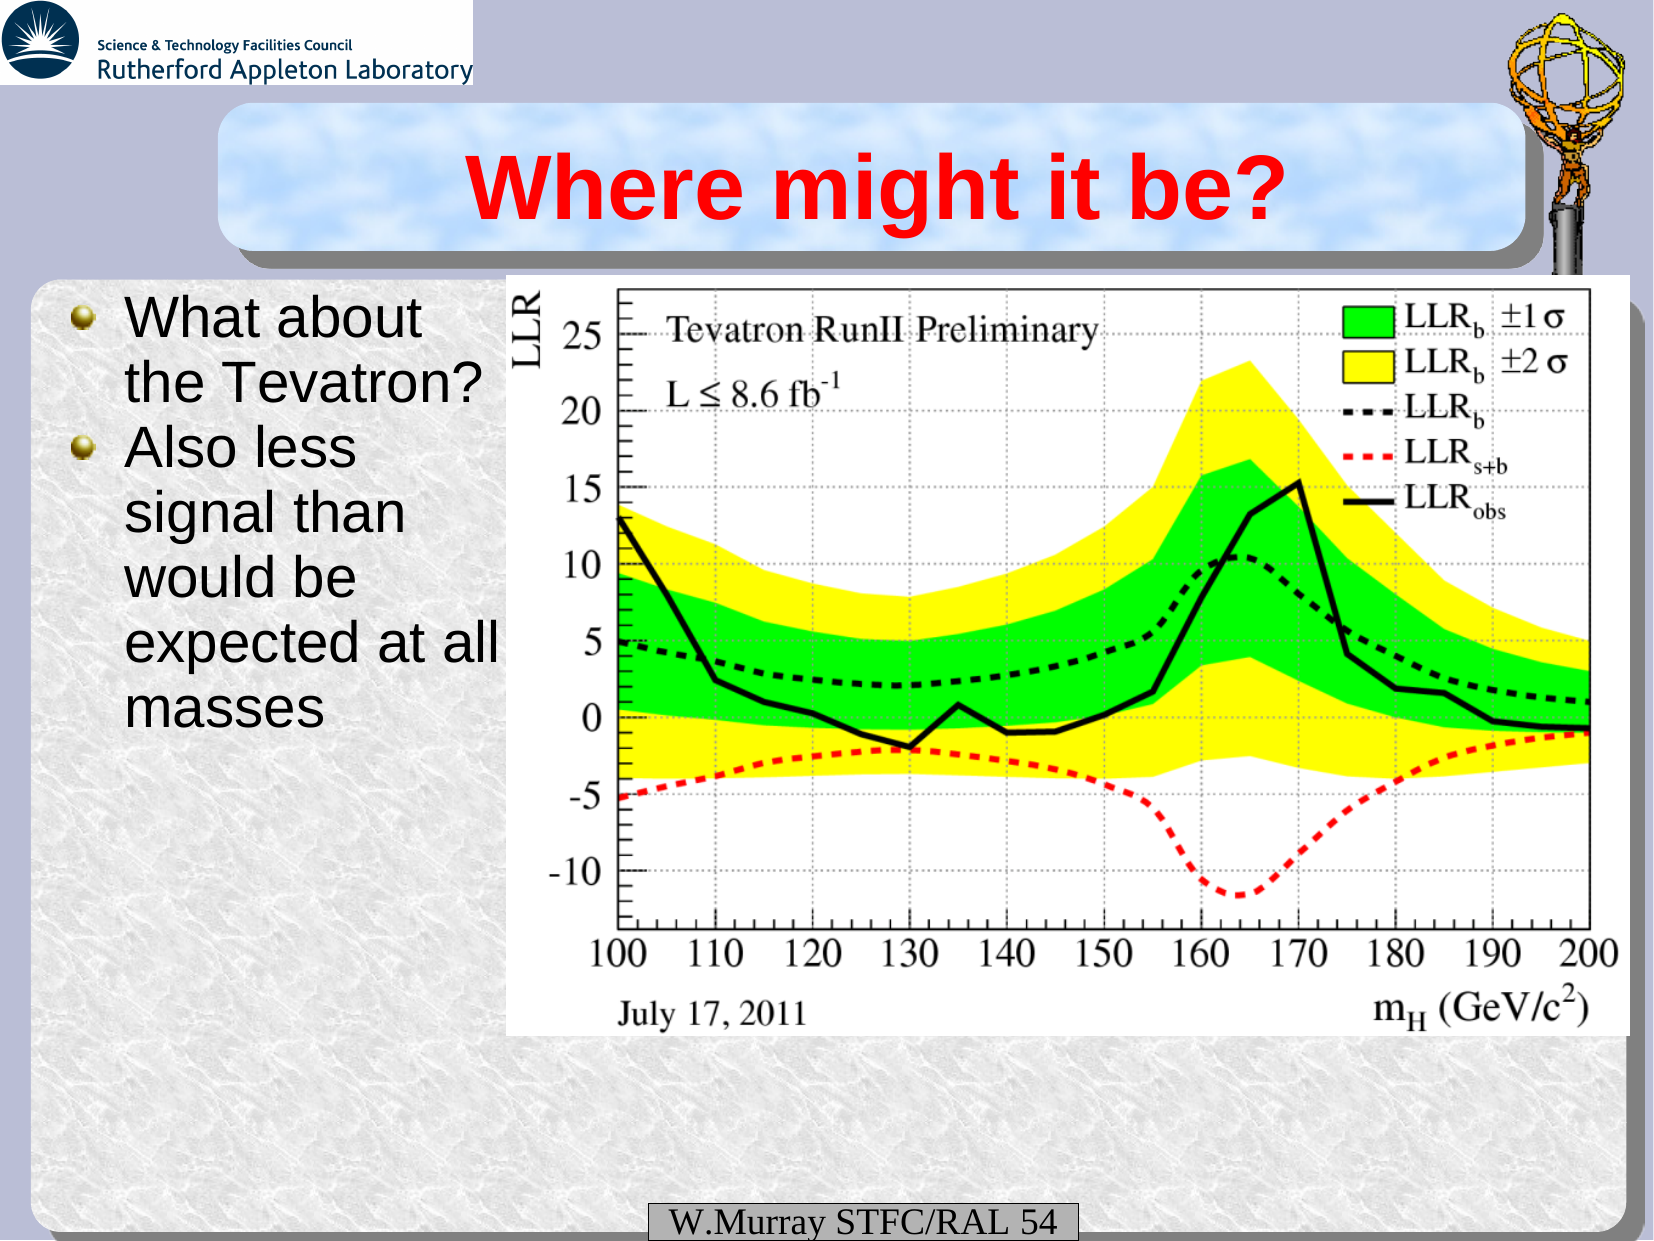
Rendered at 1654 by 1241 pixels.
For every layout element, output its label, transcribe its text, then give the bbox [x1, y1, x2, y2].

picture [30, 0, 1654, 1232]
picture [0, 0, 473, 85]
title Where might it be? [244, 112, 1512, 263]
list What about the Tevatron? Also less signal than would be expected at all masses [53, 285, 504, 1063]
